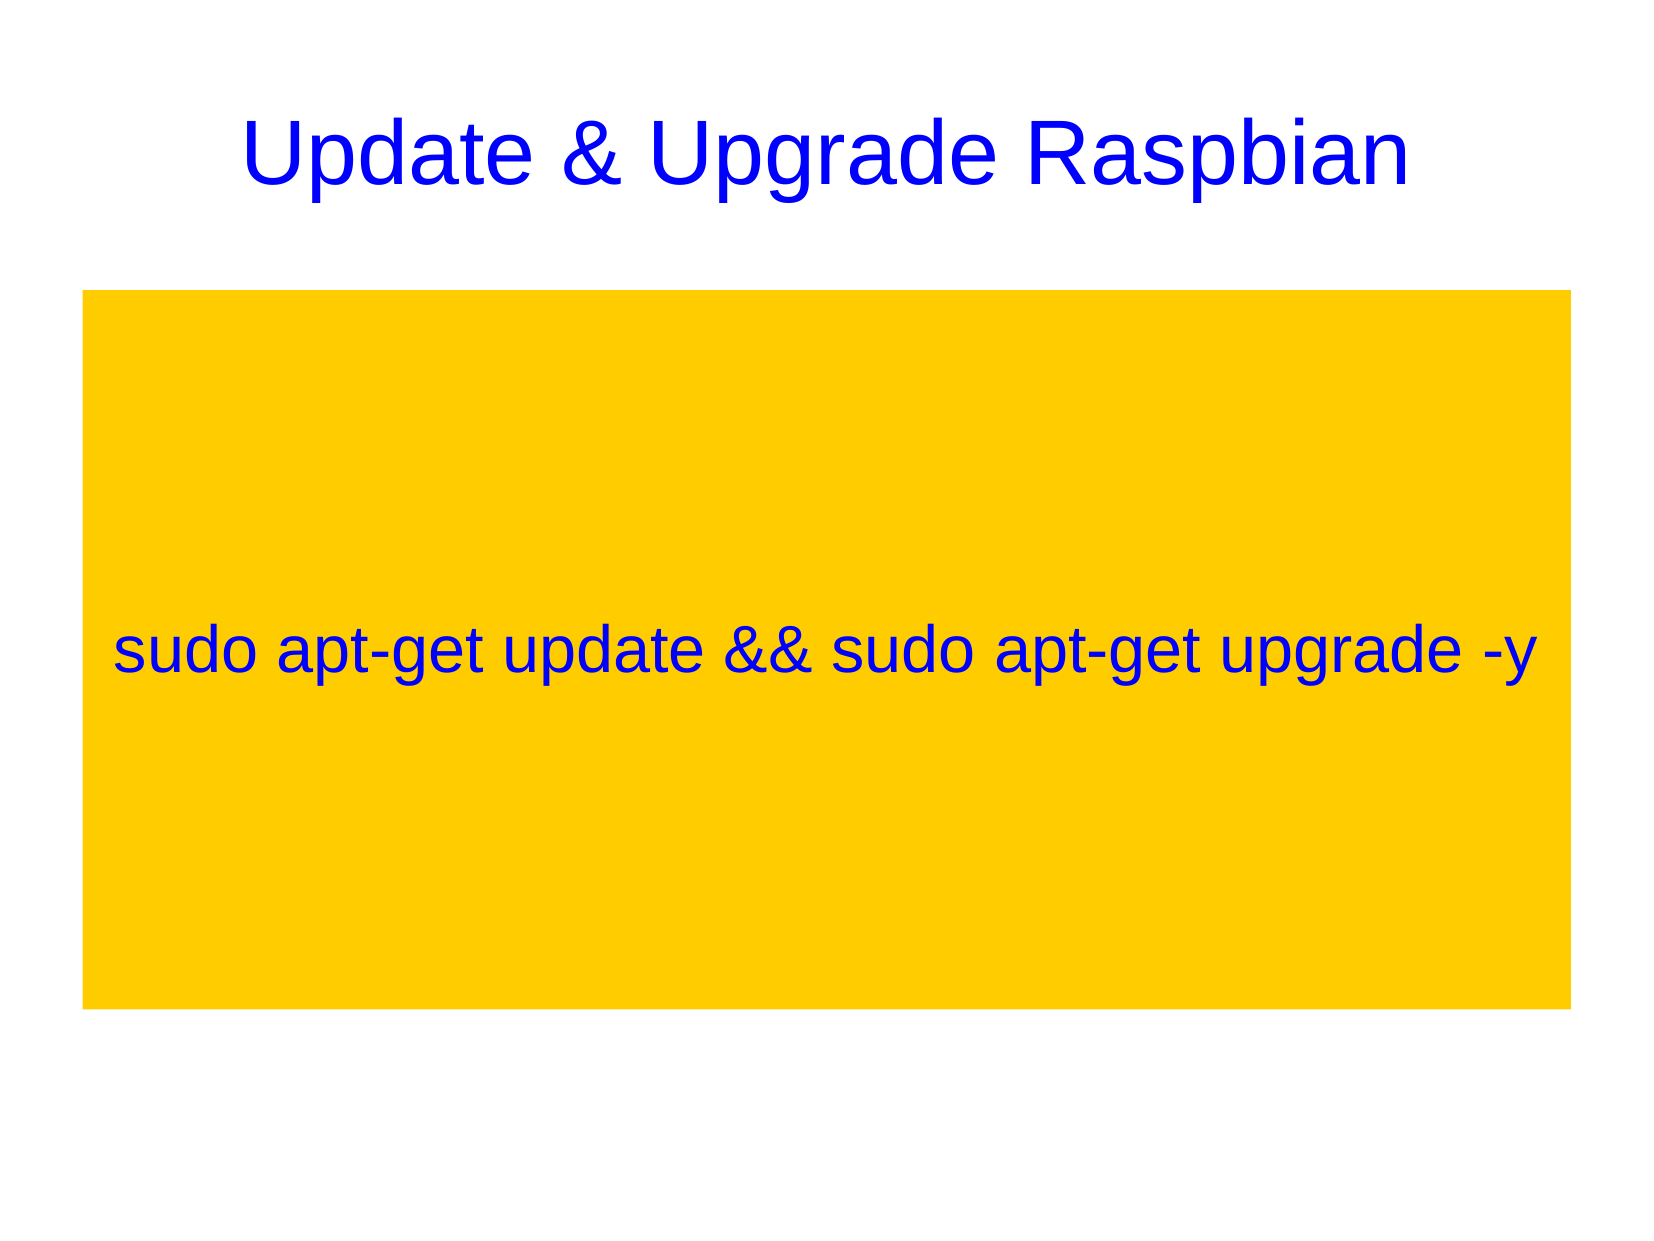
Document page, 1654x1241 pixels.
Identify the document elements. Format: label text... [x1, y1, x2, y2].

title Update & Upgrade Raspbian [82, 49, 1571, 257]
subtitle sudo apt-get update && sudo apt-get upgrade -y [82, 290, 1571, 1010]
